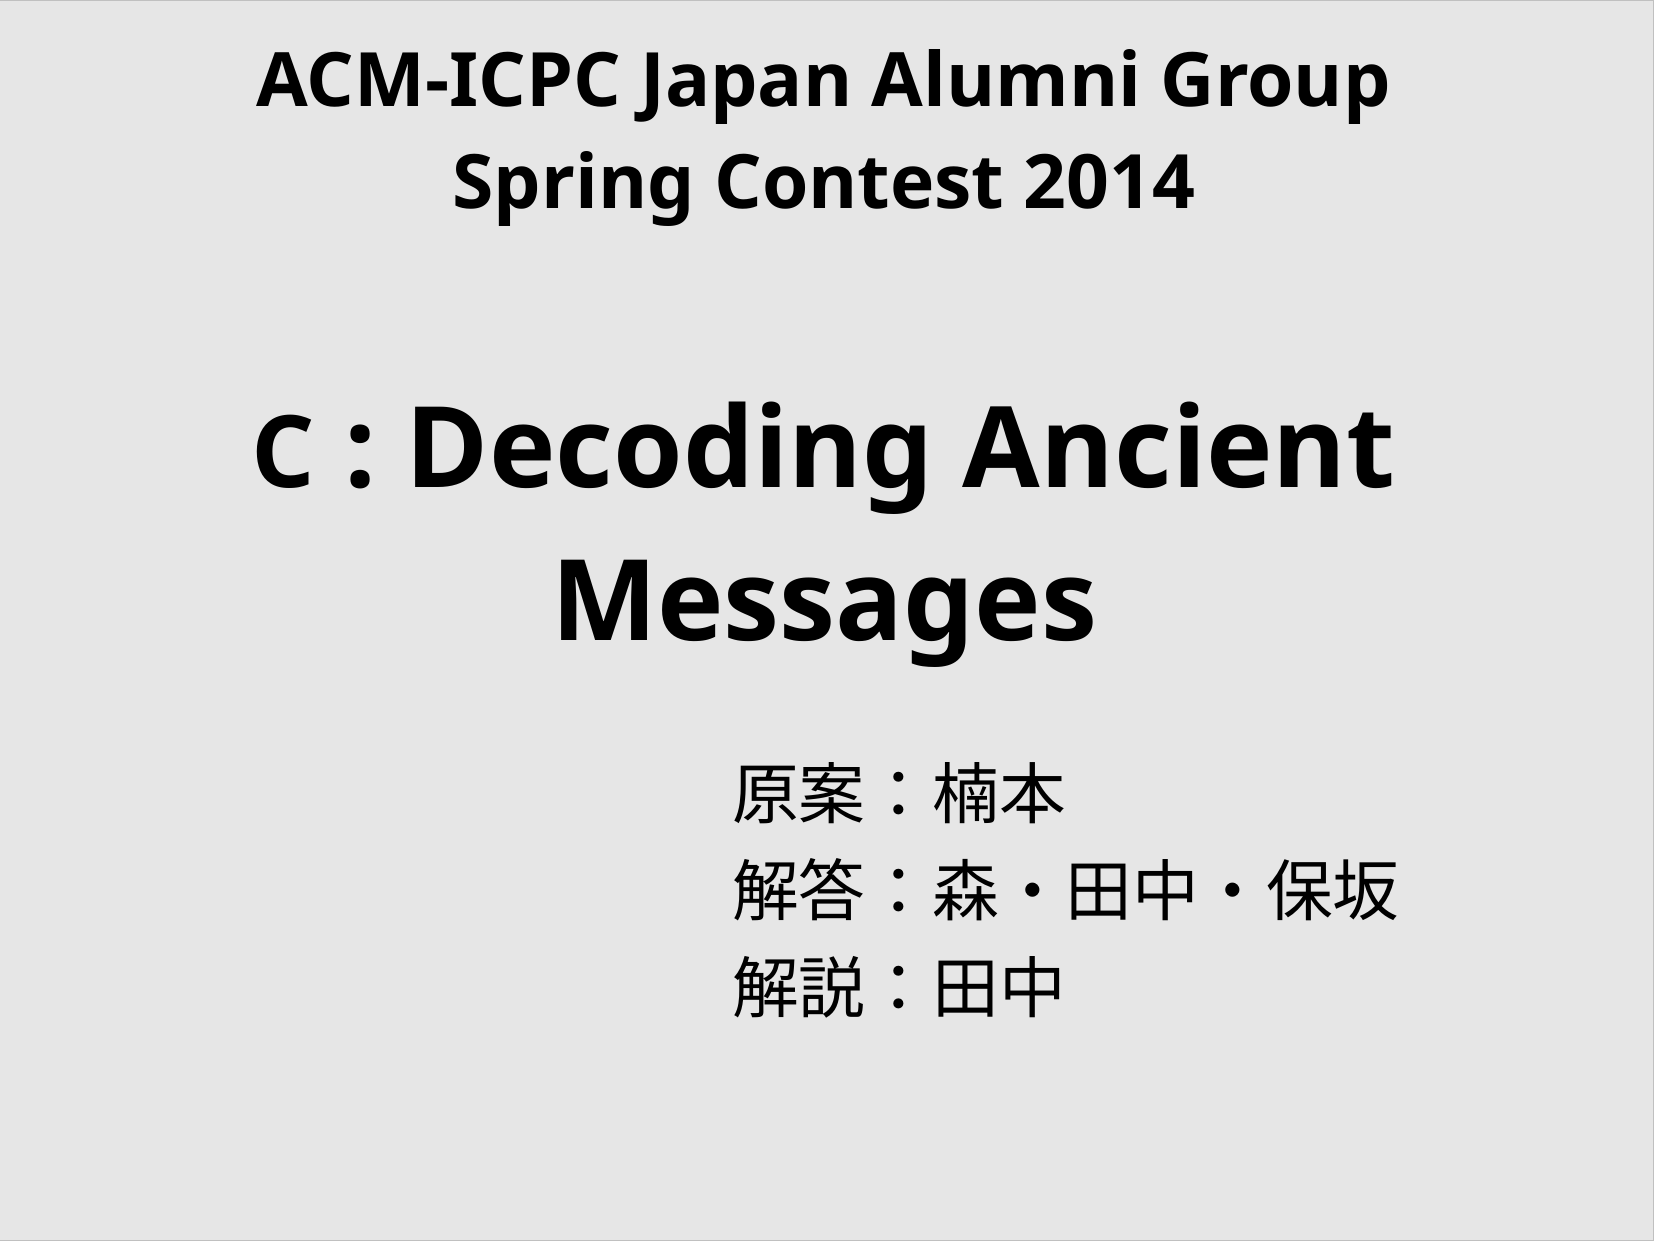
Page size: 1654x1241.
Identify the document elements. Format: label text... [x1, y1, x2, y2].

title ACM-ICPC Japan Alumni Group Spring Contest 2014 C : Decoding Ancient Messages [118, 112, 1531, 588]
subtitle 原案：楠本 解答：森・田中・保坂 解説：田中 [732, 757, 1654, 1016]
text_box [0, 0, 1654, 1241]
